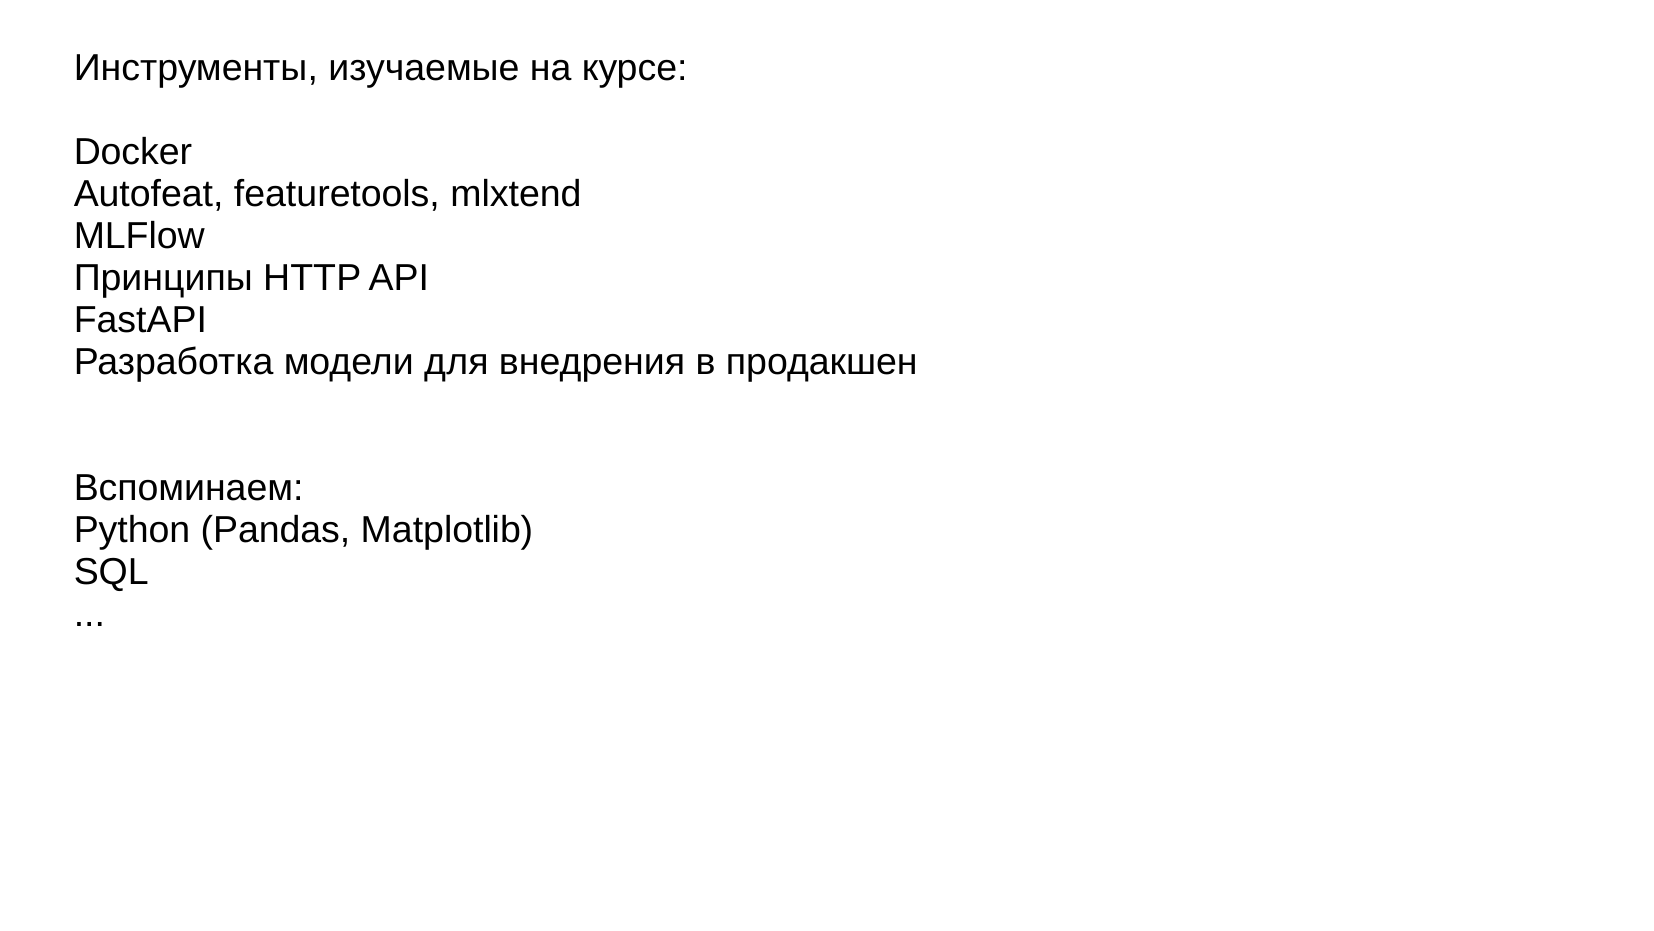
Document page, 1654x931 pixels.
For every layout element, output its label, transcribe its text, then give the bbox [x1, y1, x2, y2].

text_box Инструменты, изучаемые на курсе: Docker Autofeat, featuretools, mlxtend MLFlow Принципы HTTP API FastAPI Разработка модели для внедрения в продакшен Вспоминаем: Python (Pandas, Matplotlib) SQL ... [59, 39, 1625, 768]
